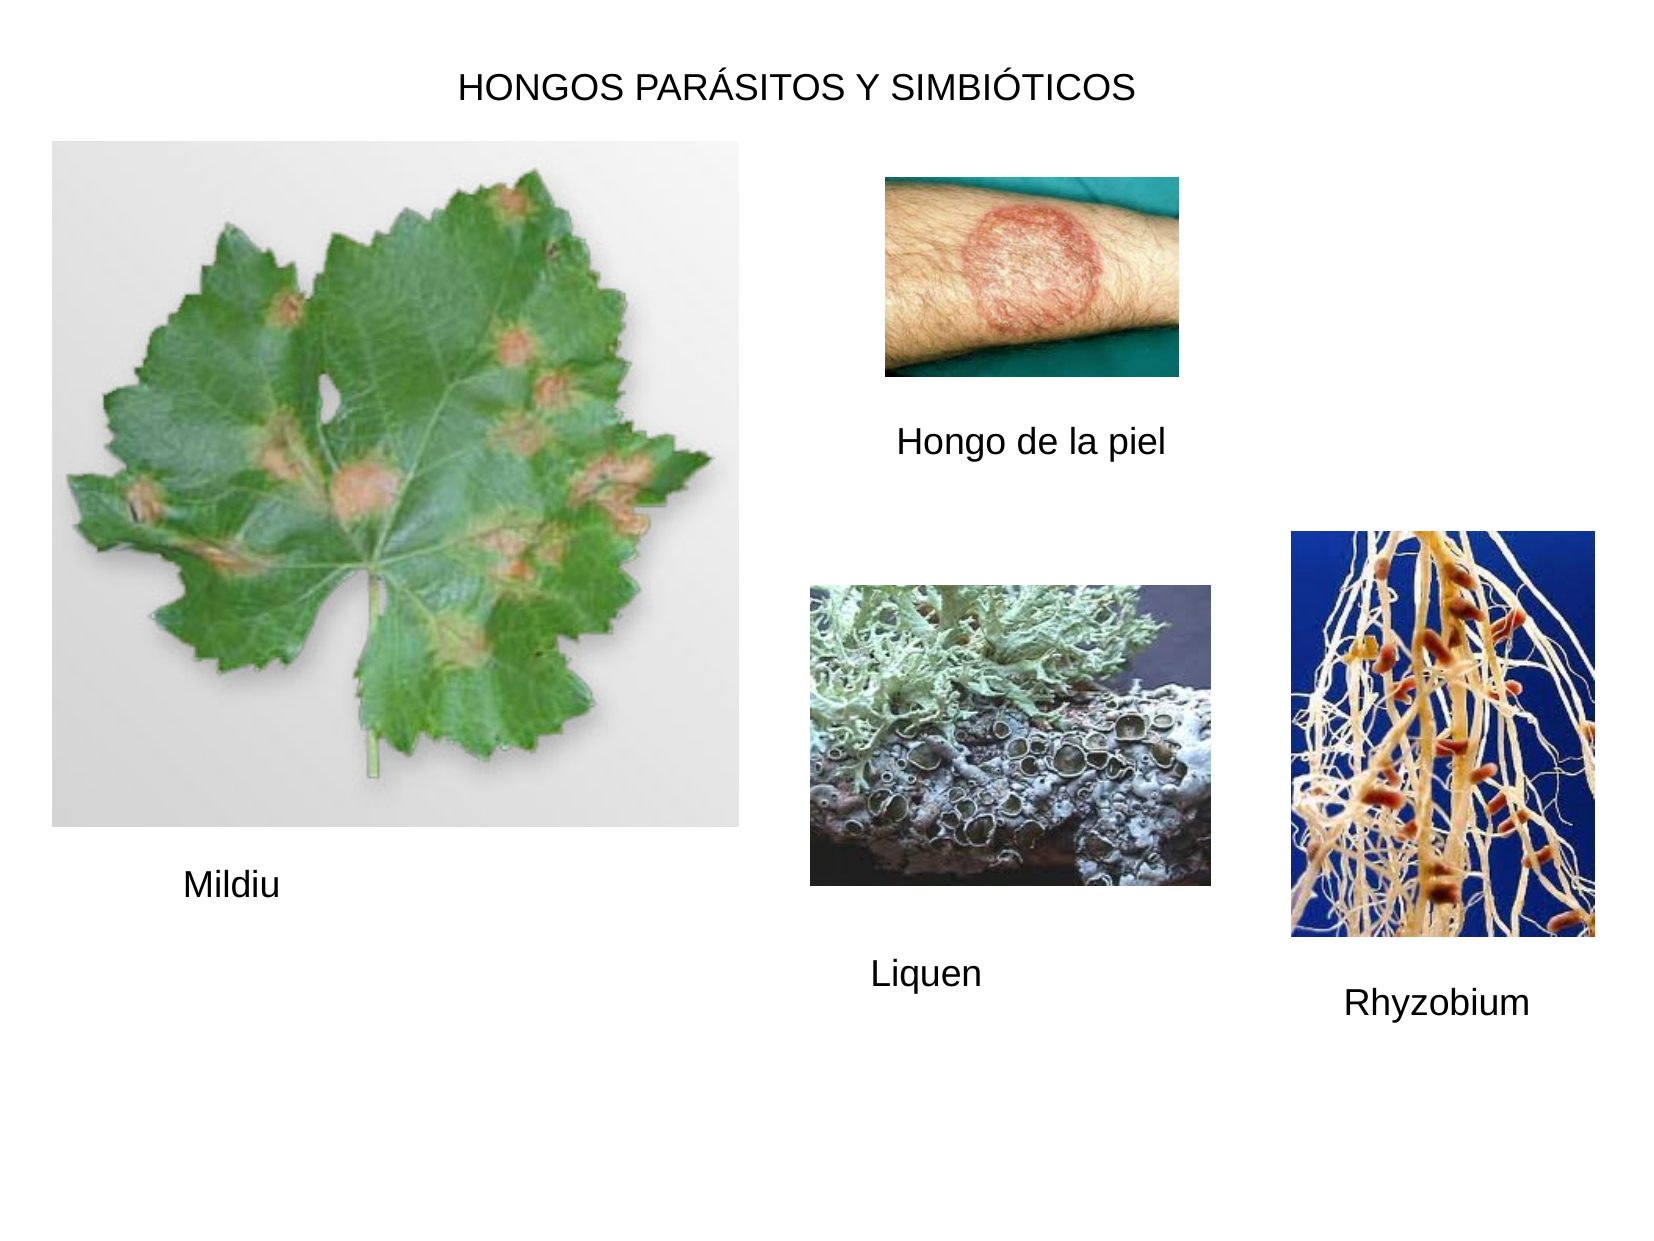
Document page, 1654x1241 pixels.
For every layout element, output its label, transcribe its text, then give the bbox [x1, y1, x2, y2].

text_box HONGOS PARÁSITOS Y SIMBIÓTICOS [442, 59, 1153, 116]
picture [885, 177, 1179, 377]
text_box Liquen [855, 944, 998, 1002]
picture [1291, 531, 1595, 937]
picture [810, 585, 1211, 886]
text_box Hongo de la piel [881, 413, 1182, 471]
picture [52, 141, 739, 827]
text_box Mildiu [168, 856, 296, 914]
text_box Rhyzobium [1328, 974, 1545, 1032]
